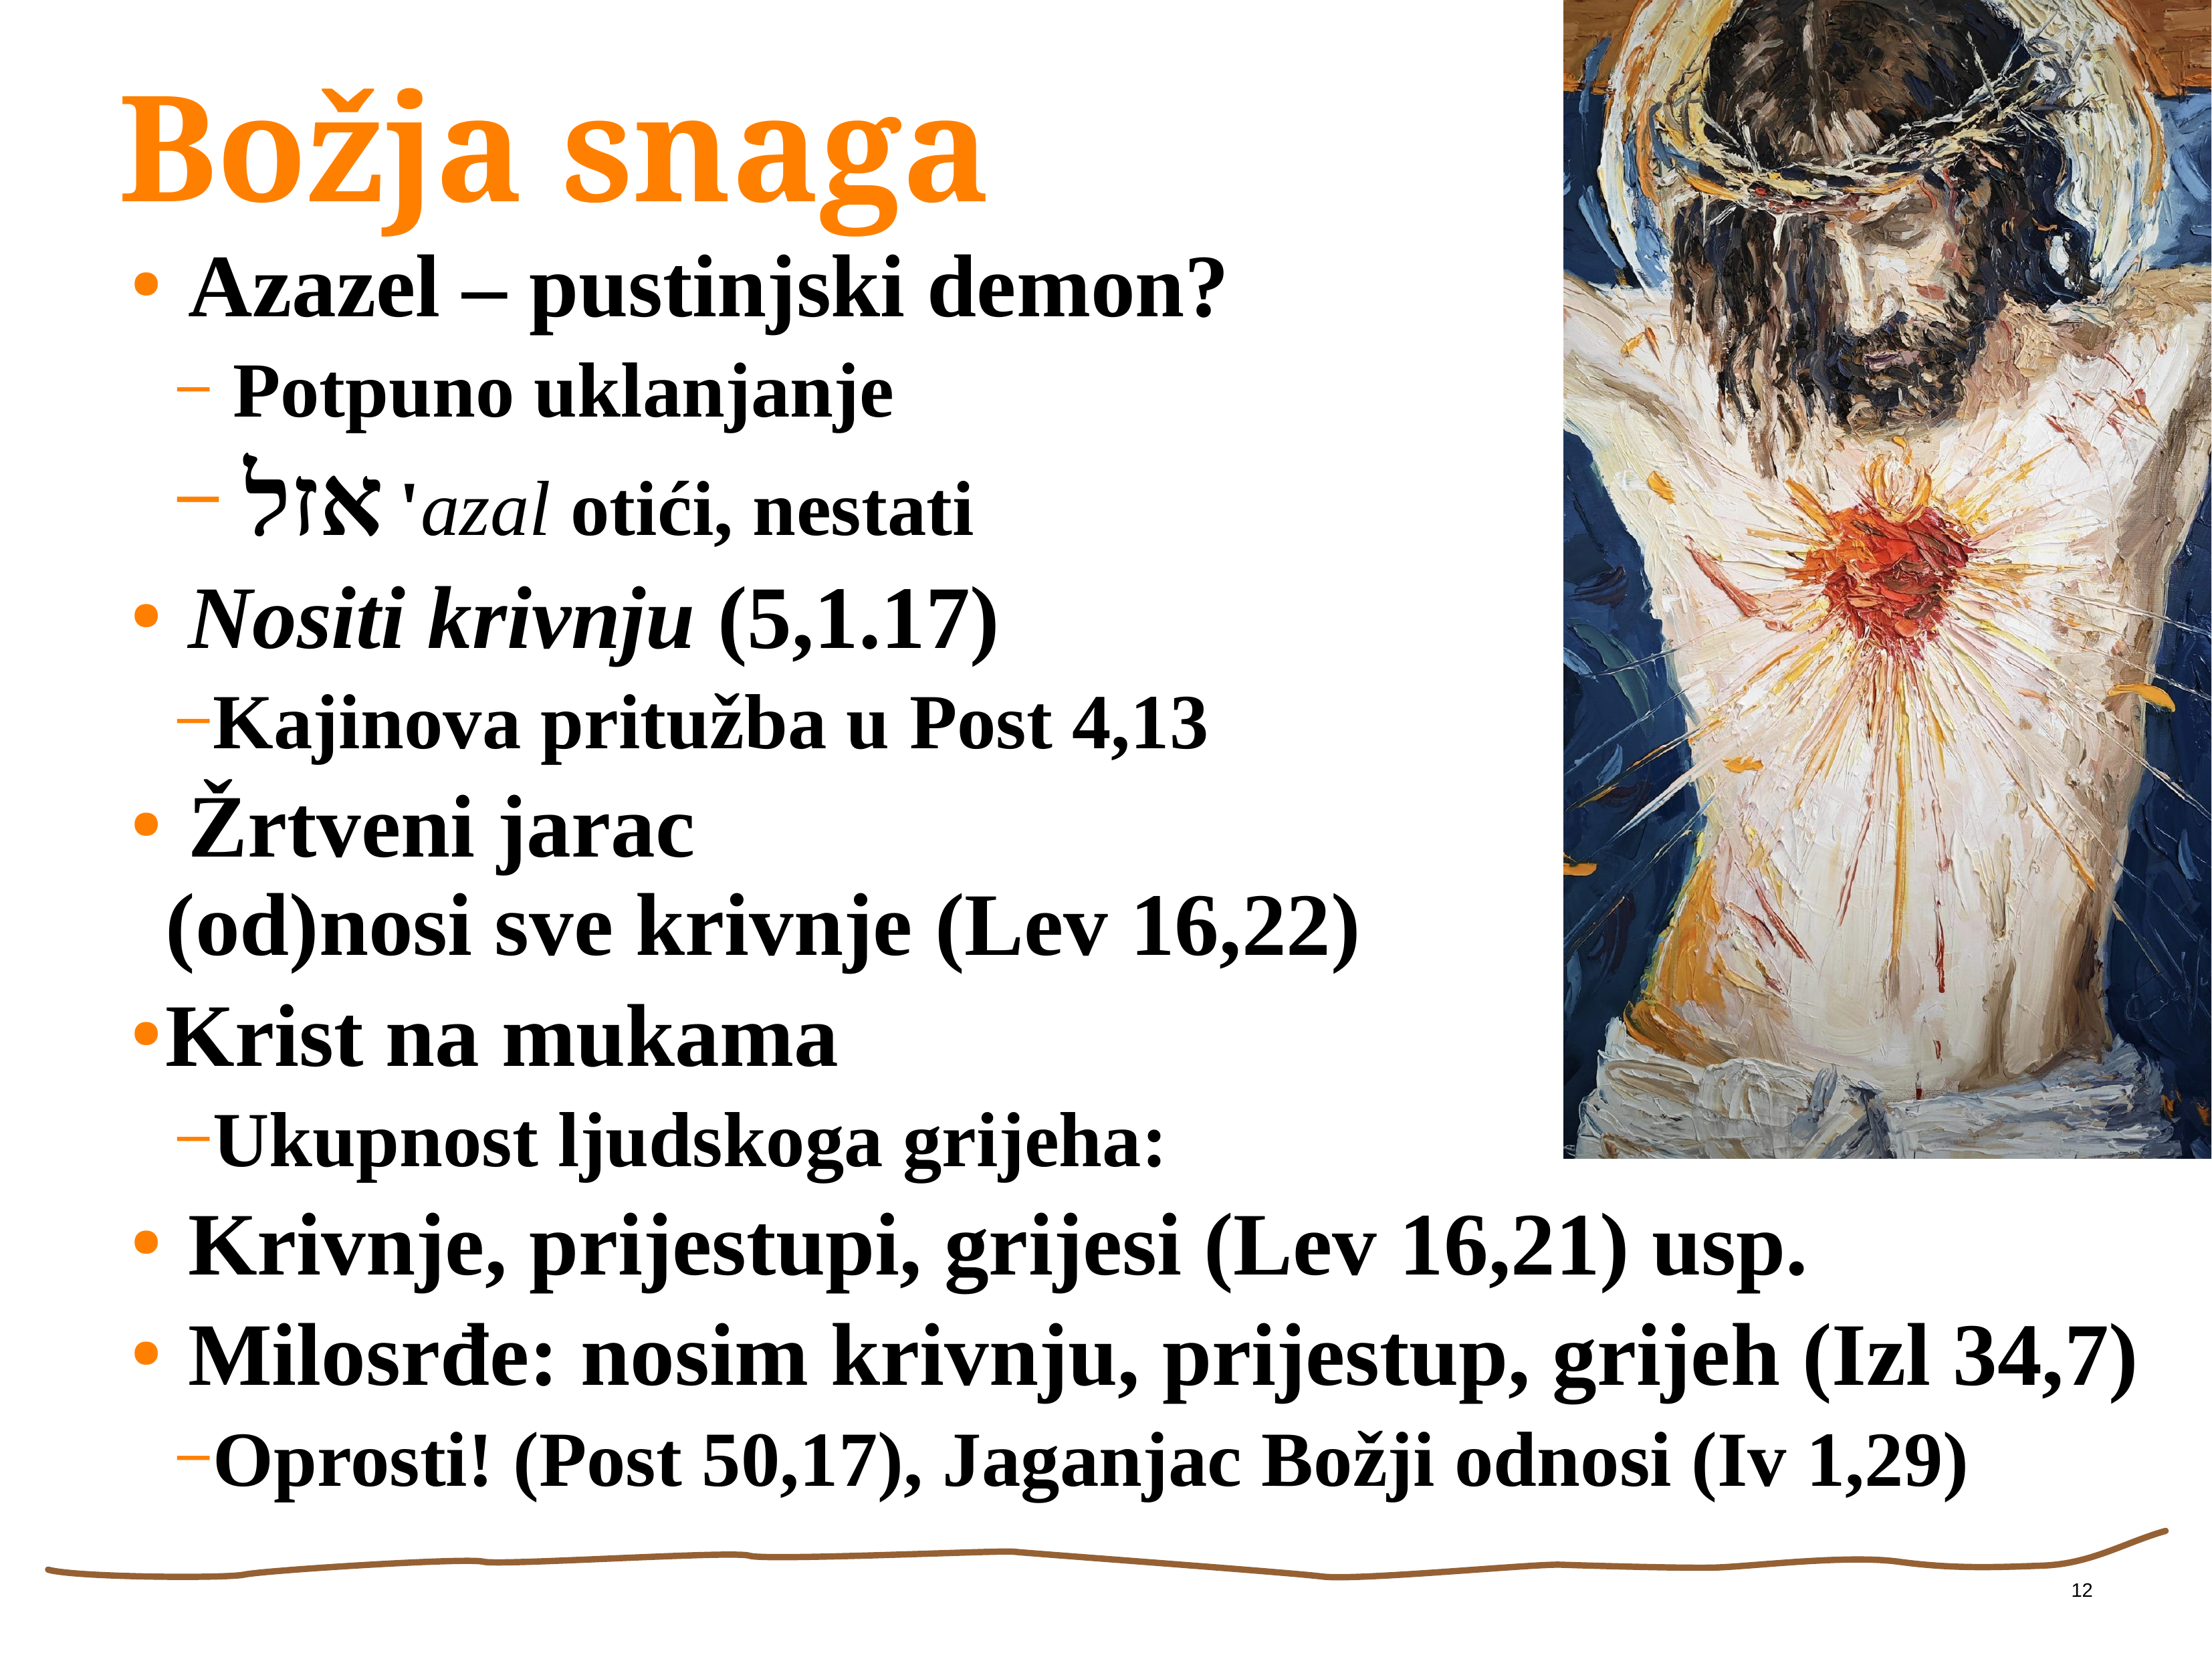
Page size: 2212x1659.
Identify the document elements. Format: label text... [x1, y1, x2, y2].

list Azazel – pustinjski demon? Potpuno uklanjanje אזל 'azal otići, nestati Nositi krivnju (5,1.17) Kajinova pritužba u Post 4,13 Žrtveni jarac (od)nosi sve krivnje (Lev 16,22) Krist na mukama Ukupnost ljudskoga grijeha: Krivnje, prijestupi, grijesi (Lev 16,21) usp. Milosrđe: nosim krivnju, prijestup, grijeh (Izl 34,7) Oprosti! (Post 50,17), Jaganjac Božji odnosi (Iv 1,29) [118, 237, 2152, 1527]
title Božja snaga [118, 52, 1563, 237]
picture [1563, 0, 2212, 1159]
